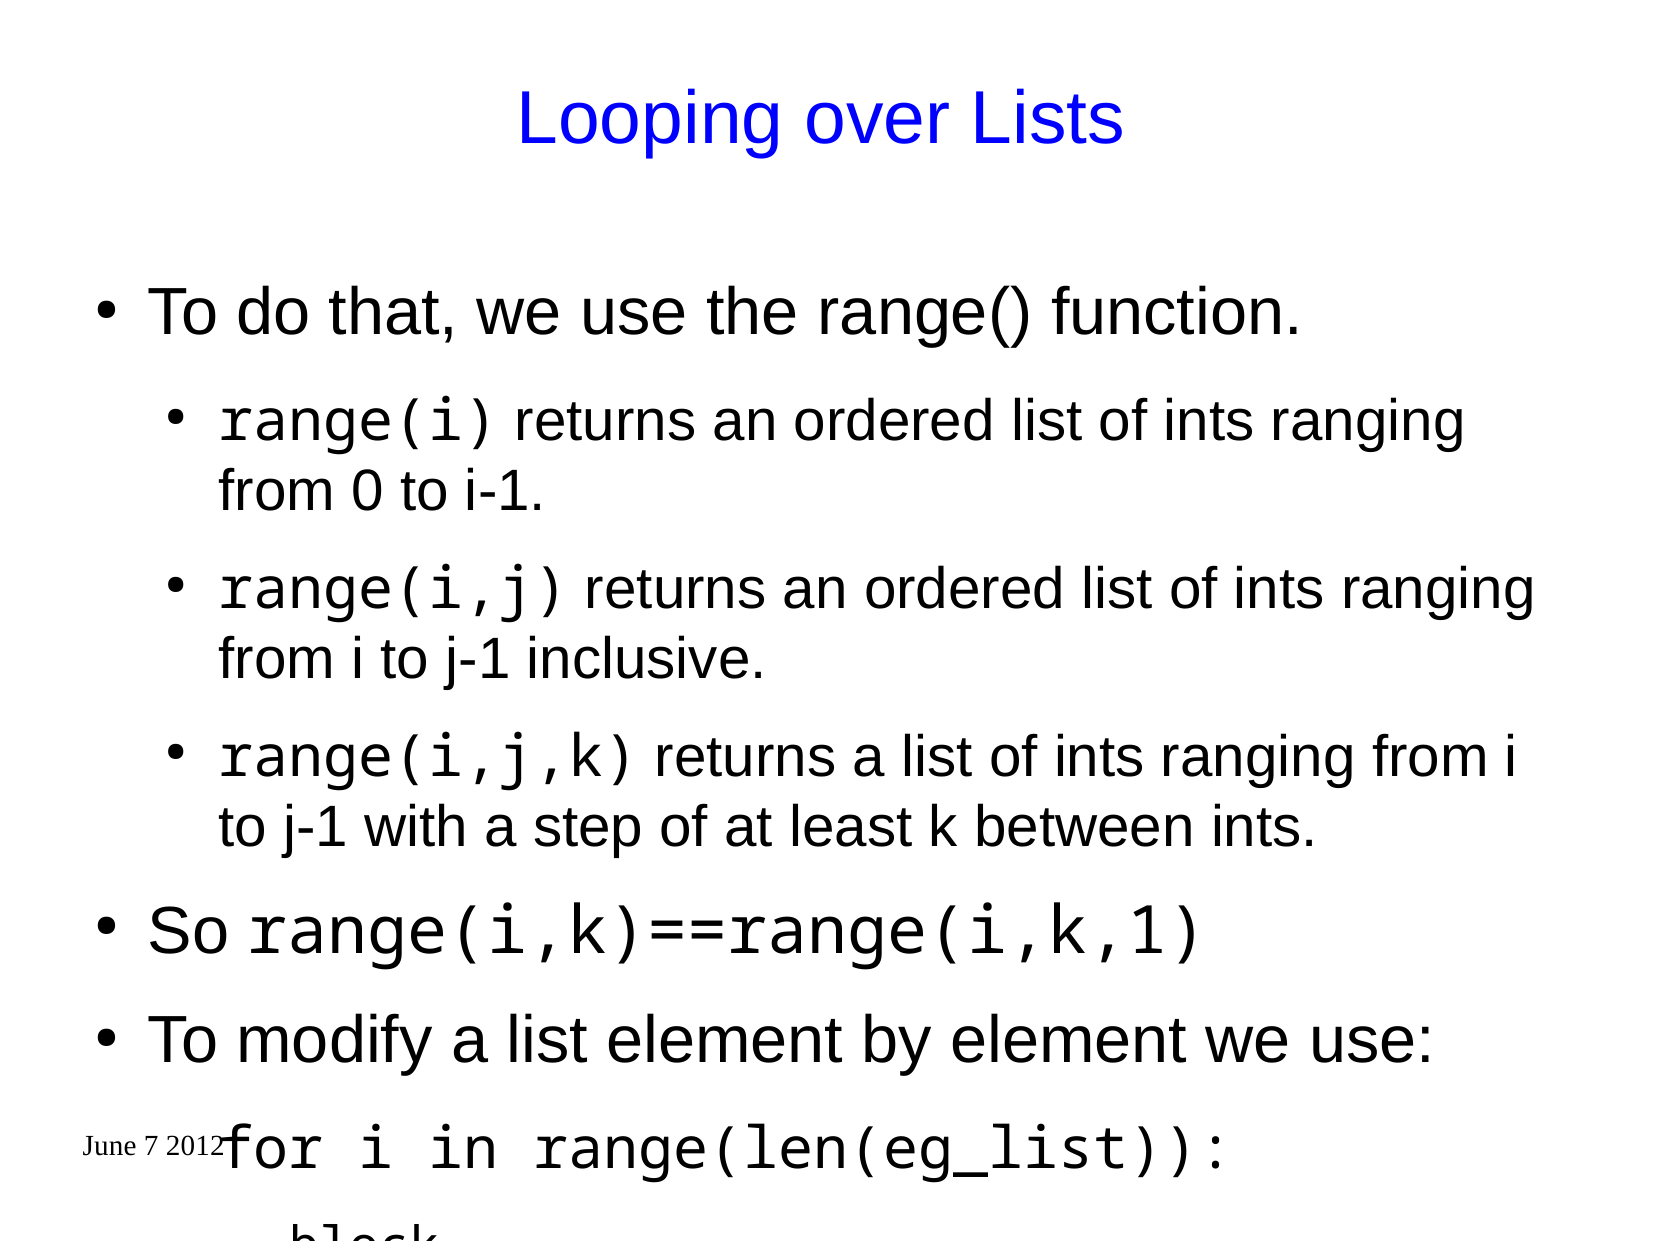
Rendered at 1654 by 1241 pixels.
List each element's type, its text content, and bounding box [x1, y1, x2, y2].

title Looping over Lists [76, 58, 1565, 178]
list To do that, we use the range() function. range(i) returns an ordered list of ints ranging from 0 to i-1. range(i,j) returns an ordered list of ints ranging from i to j-1 inclusive. range(i,j,k) returns a list of ints ranging from i to j-1 with a step of at least k between ints. So range(i,k)==range(i,k,1) To modify a list element by element we use: for i in range(len(eg_list)): block [76, 274, 1565, 1241]
